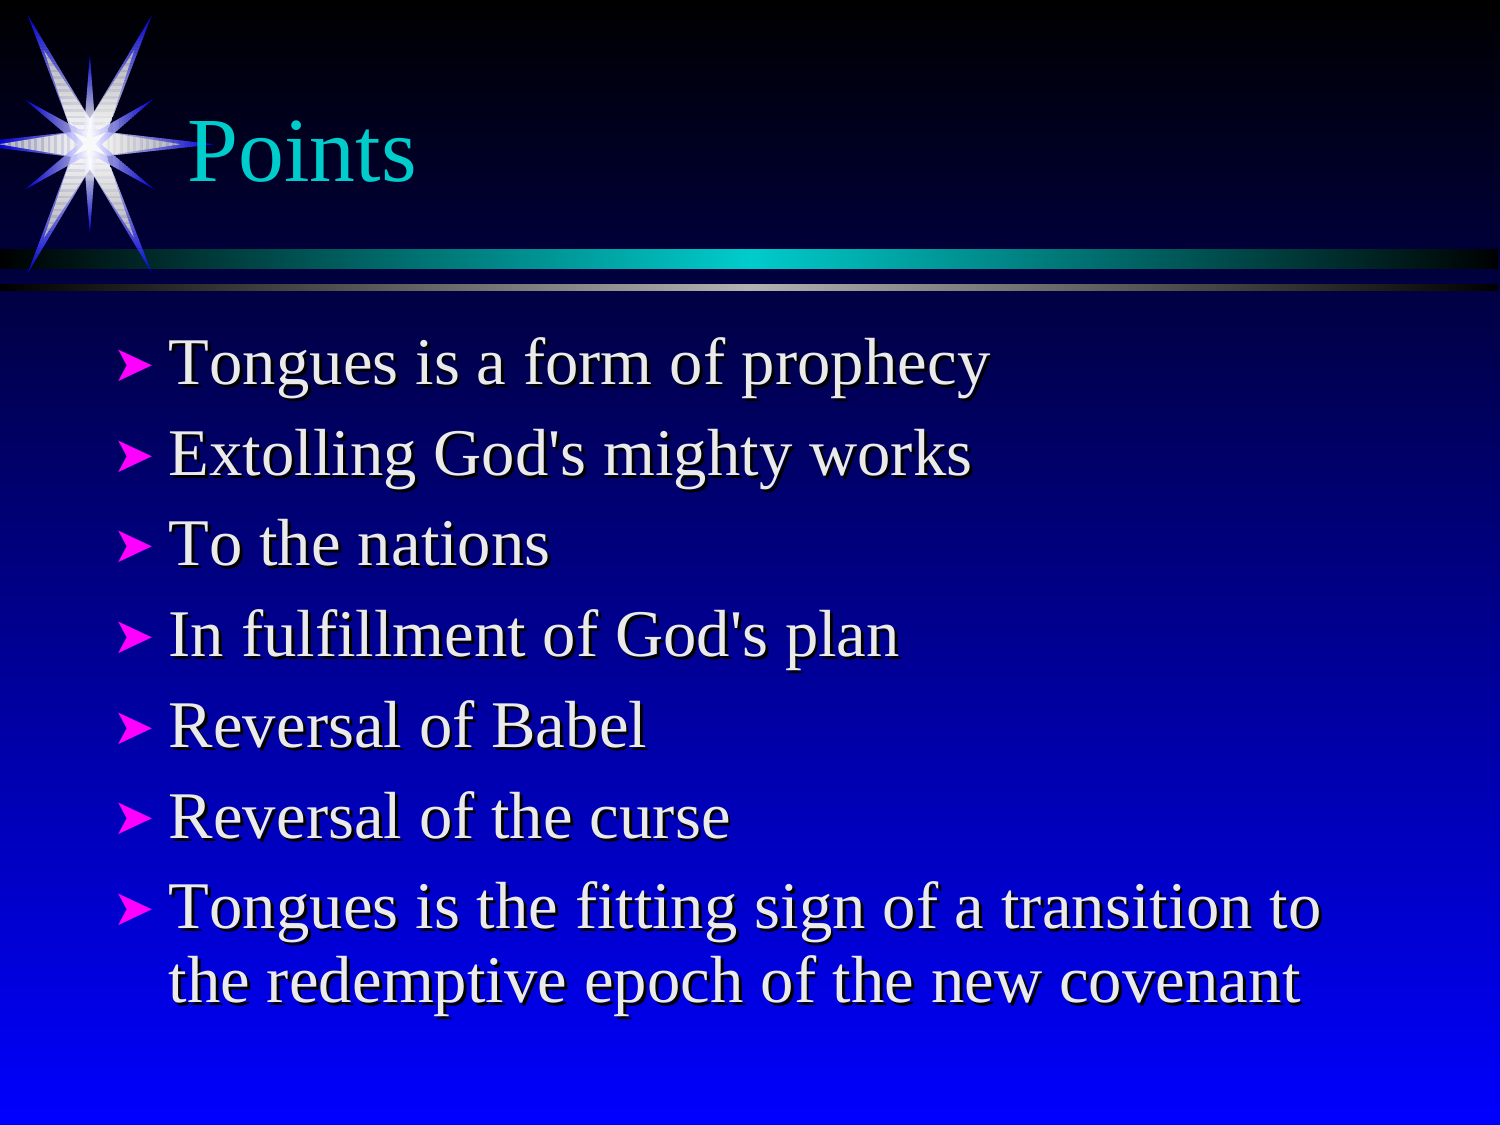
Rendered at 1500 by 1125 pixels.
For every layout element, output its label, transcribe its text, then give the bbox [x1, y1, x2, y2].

title Points [187, 56, 1463, 244]
list Tongues is a form of prophecy Extolling God's mighty works To the nations In fulfillment of God's plan Reversal of Babel Reversal of the curse Tongues is the fitting sign of a transition to the redemptive epoch of the new covenant [112, 324, 1388, 1018]
